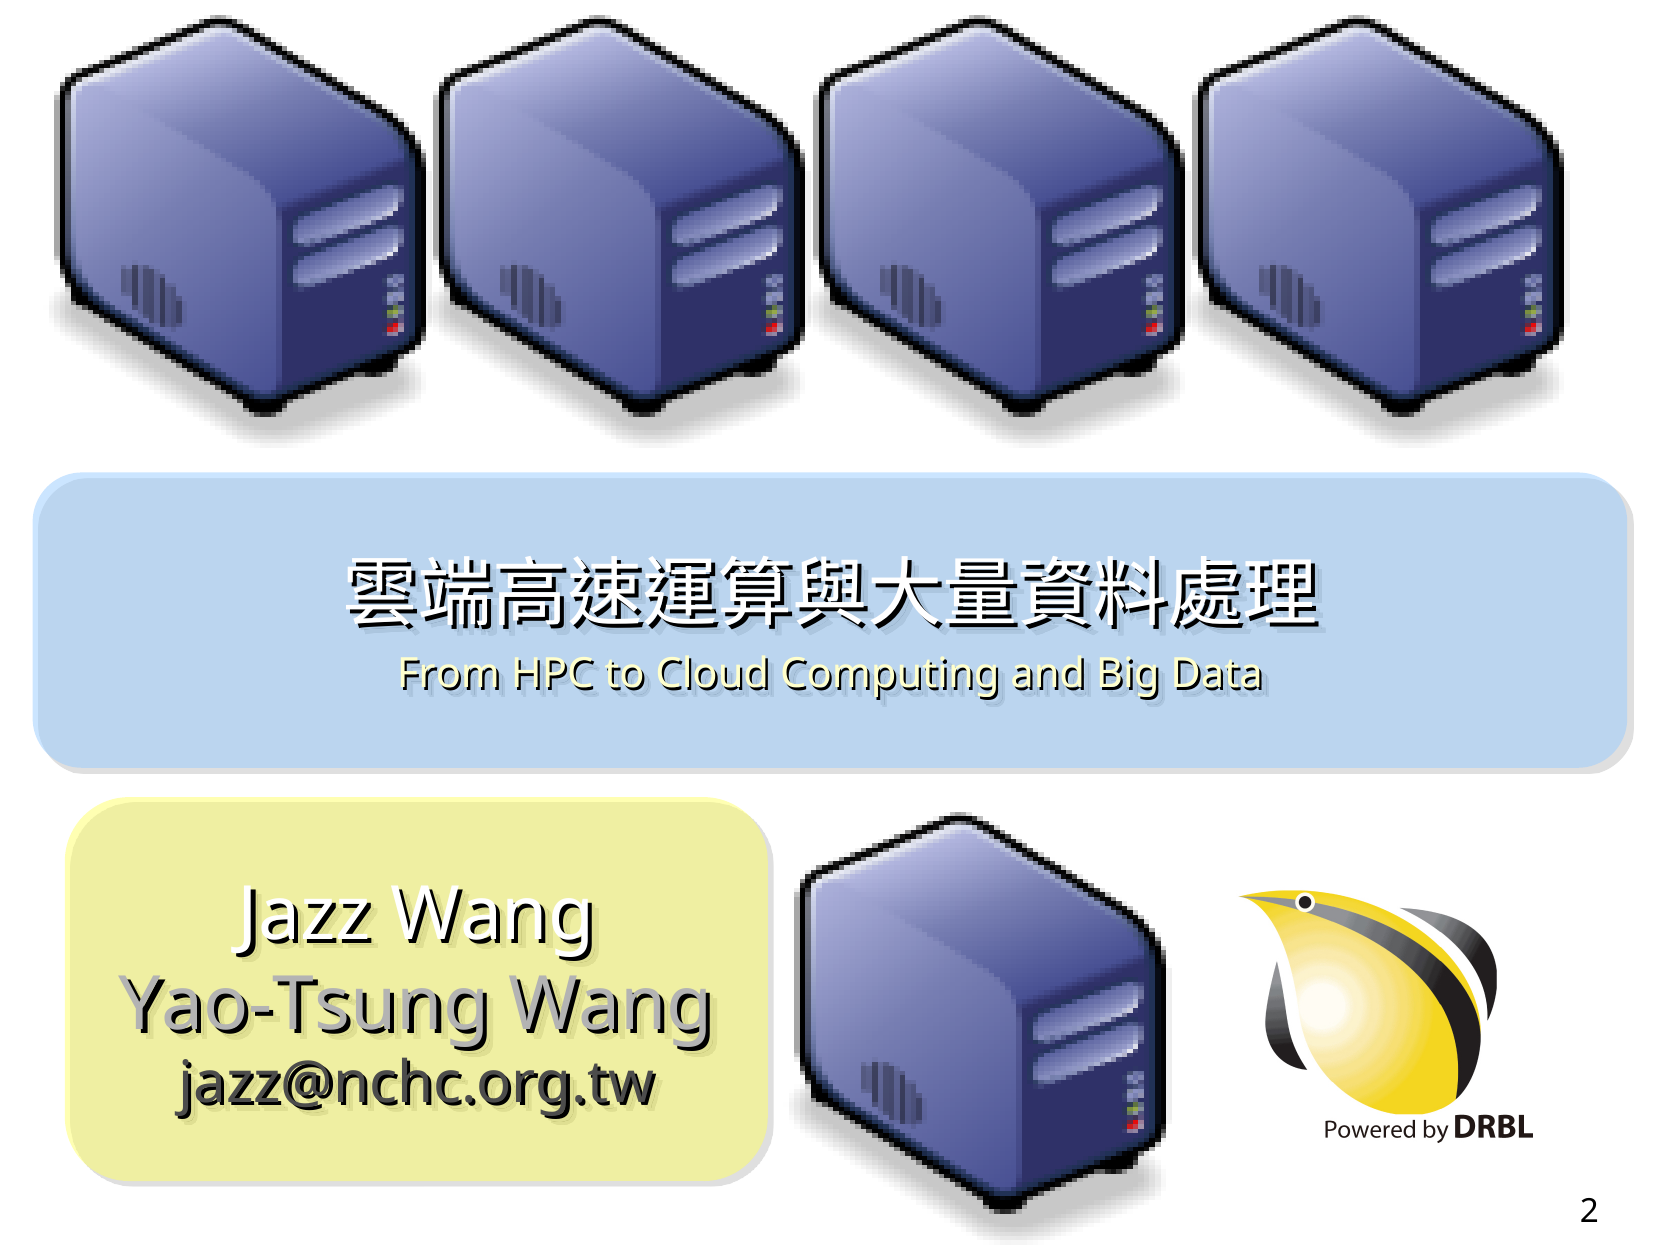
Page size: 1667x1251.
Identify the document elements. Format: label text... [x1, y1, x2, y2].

text_box 雲端高速運算與大量資料處理 From HPC to Cloud Computing and Big Data [32, 472, 1628, 768]
picture [1224, 874, 1548, 1152]
picture [767, 800, 1211, 1249]
picture [27, 2, 1609, 502]
text_box Jazz Wang Yao-Tsung Wang jazz@nchc.org.tw [64, 797, 767, 1182]
